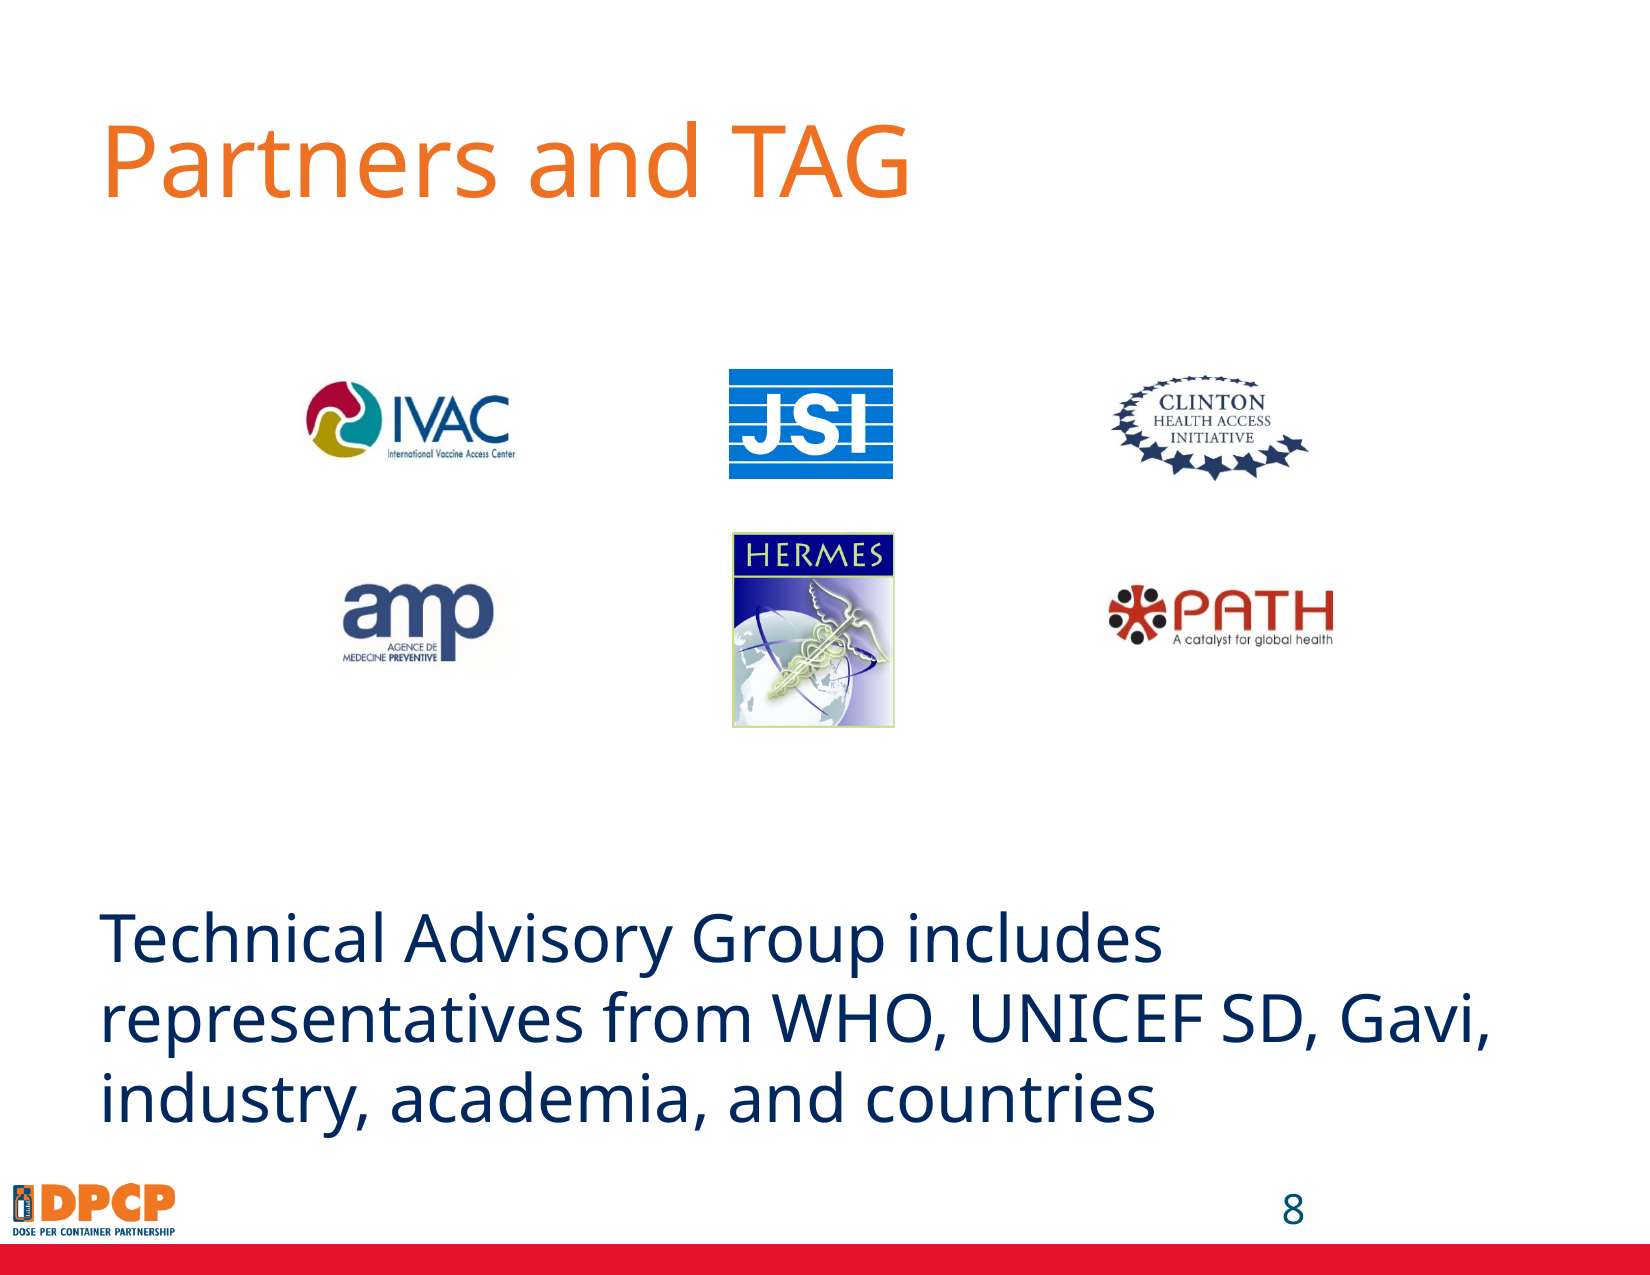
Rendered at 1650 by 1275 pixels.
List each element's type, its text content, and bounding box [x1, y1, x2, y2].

picture [732, 532, 895, 728]
list Technical Advisory Group includes representatives from WHO, UNICEF SD, Gavi, industry, academia, and countries [82, 887, 1568, 1100]
title Partners and TAG [82, 51, 1568, 264]
picture [12, 1183, 175, 1238]
picture [1111, 375, 1309, 481]
picture [729, 369, 893, 479]
picture [300, 375, 519, 464]
picture [1075, 557, 1366, 678]
picture [325, 575, 511, 670]
